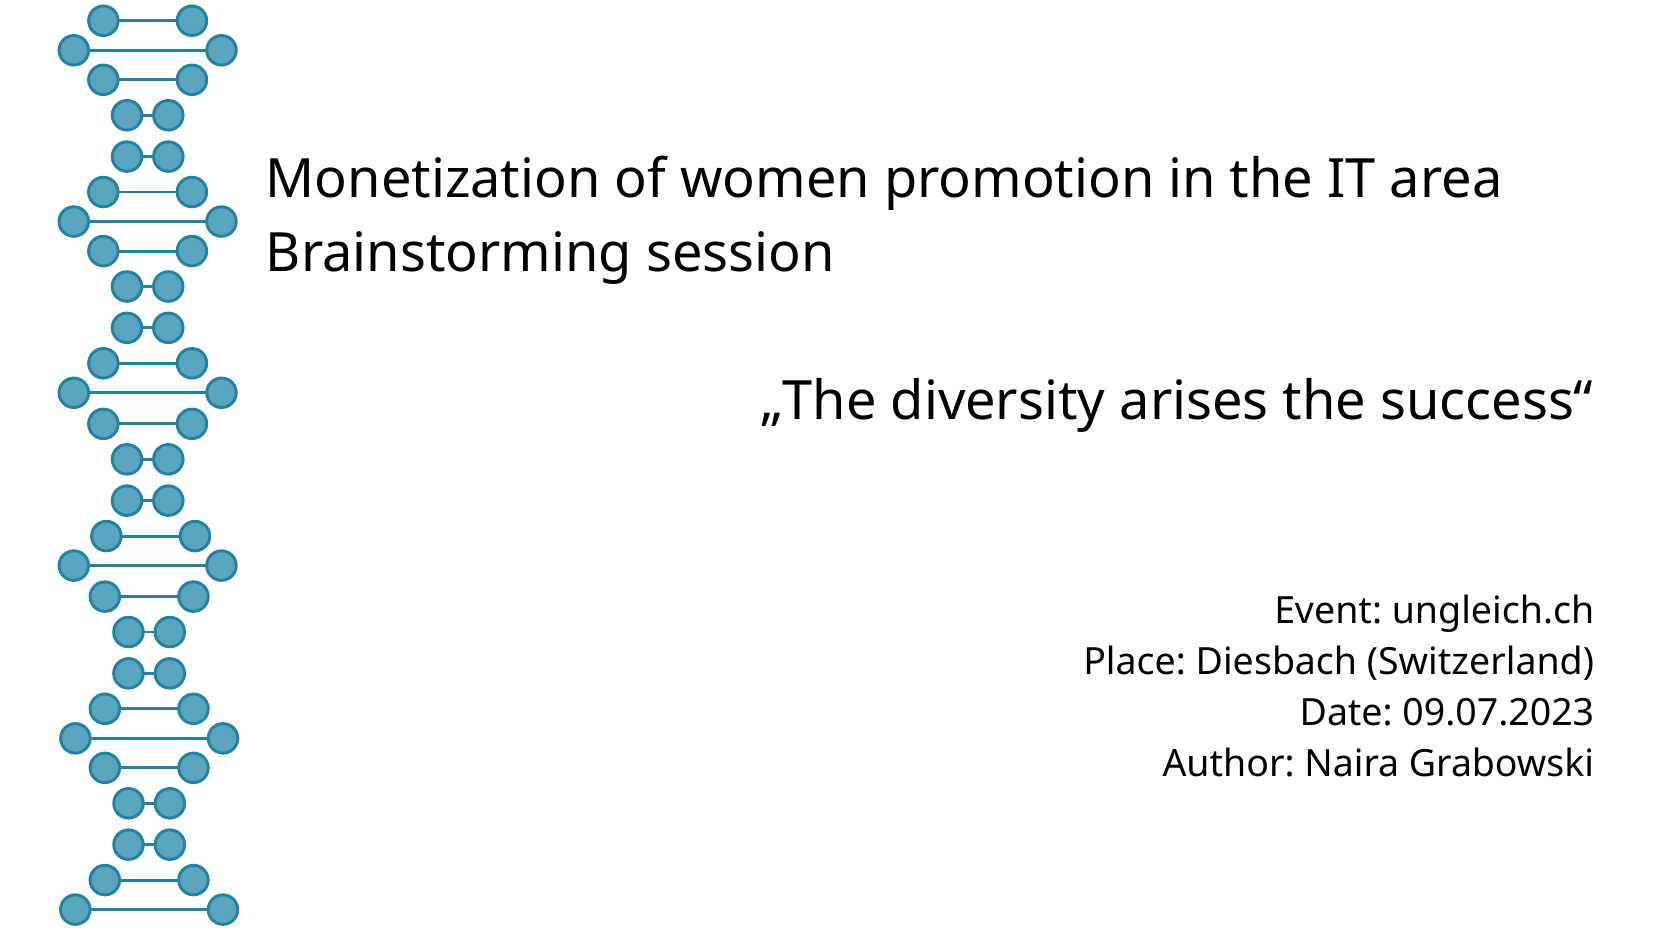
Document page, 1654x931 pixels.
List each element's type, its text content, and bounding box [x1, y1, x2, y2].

subtitle Monetization of women promotion in the IT area Brainstorming session „The diversity arises the success“ Event: ungleich.ch Place: Diesbach (Switzerland) Date: 09.07.2023 Author: Naira Grabowski [265, 144, 1595, 857]
